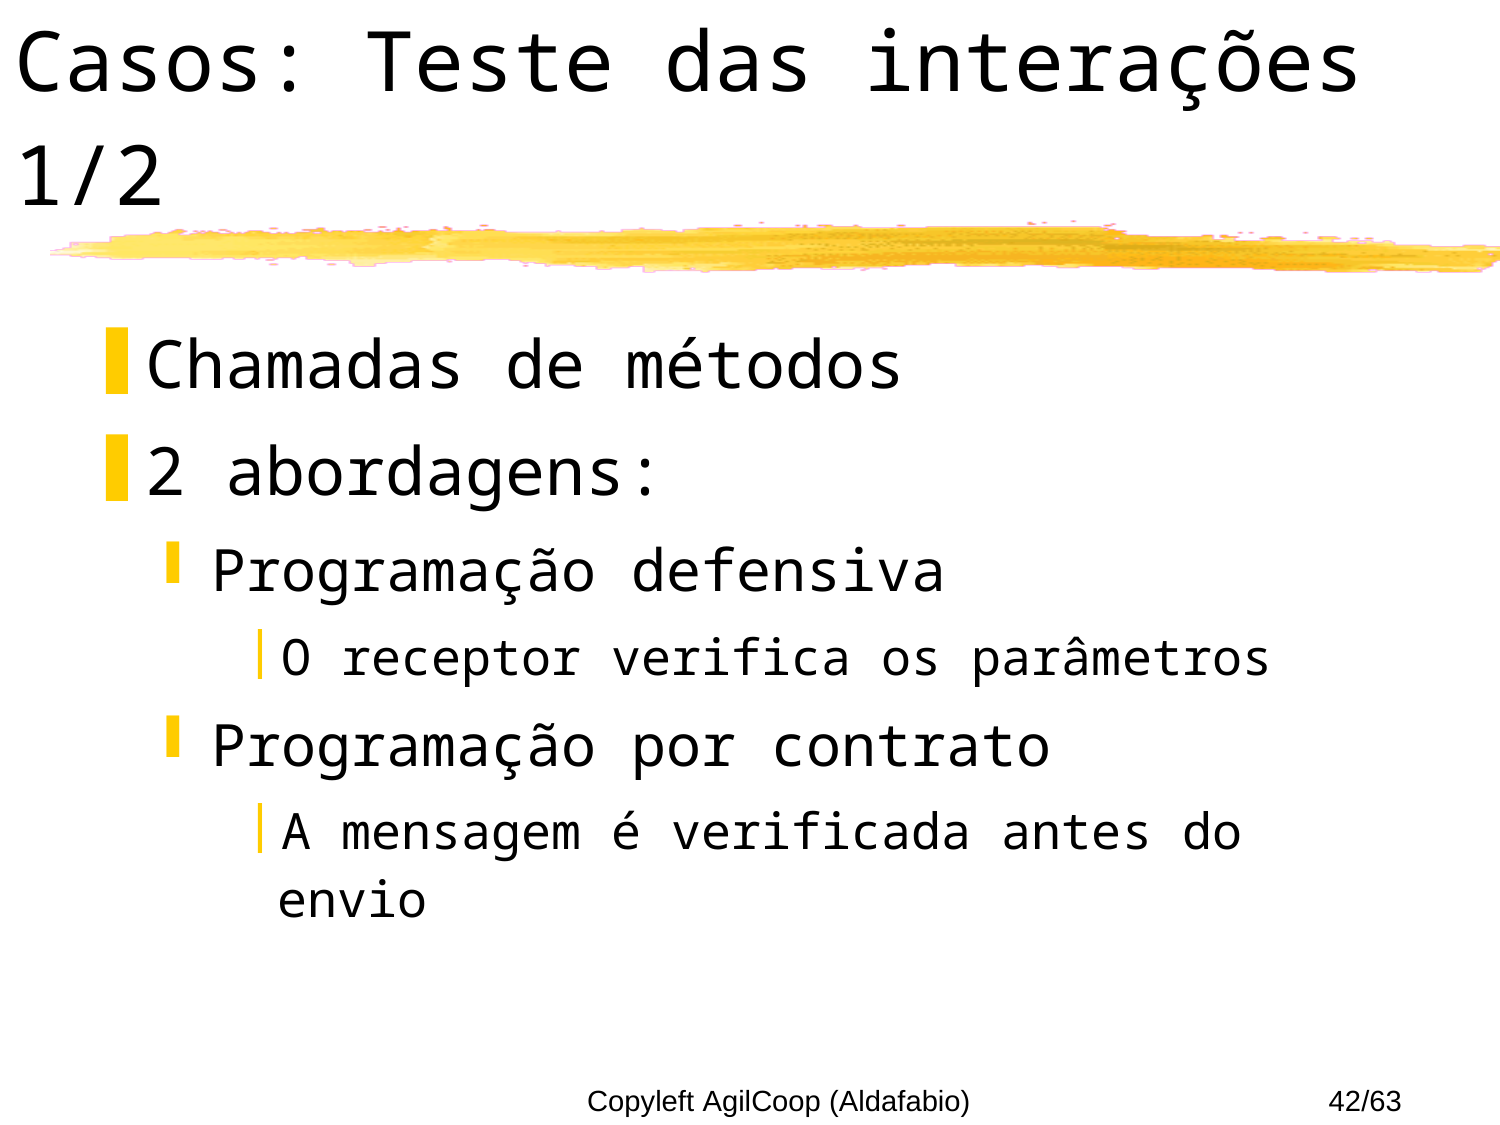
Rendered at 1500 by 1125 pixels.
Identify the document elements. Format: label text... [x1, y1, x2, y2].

title Casos: Teste das interações 1/2 [0, 74, 1488, 238]
list Chamadas de métodos 2 abordagens: Programação defensiva O receptor verifica os parâmetros Programação por contrato A mensagem é verificada antes do envio [74, 309, 1417, 994]
picture [50, 215, 1500, 284]
